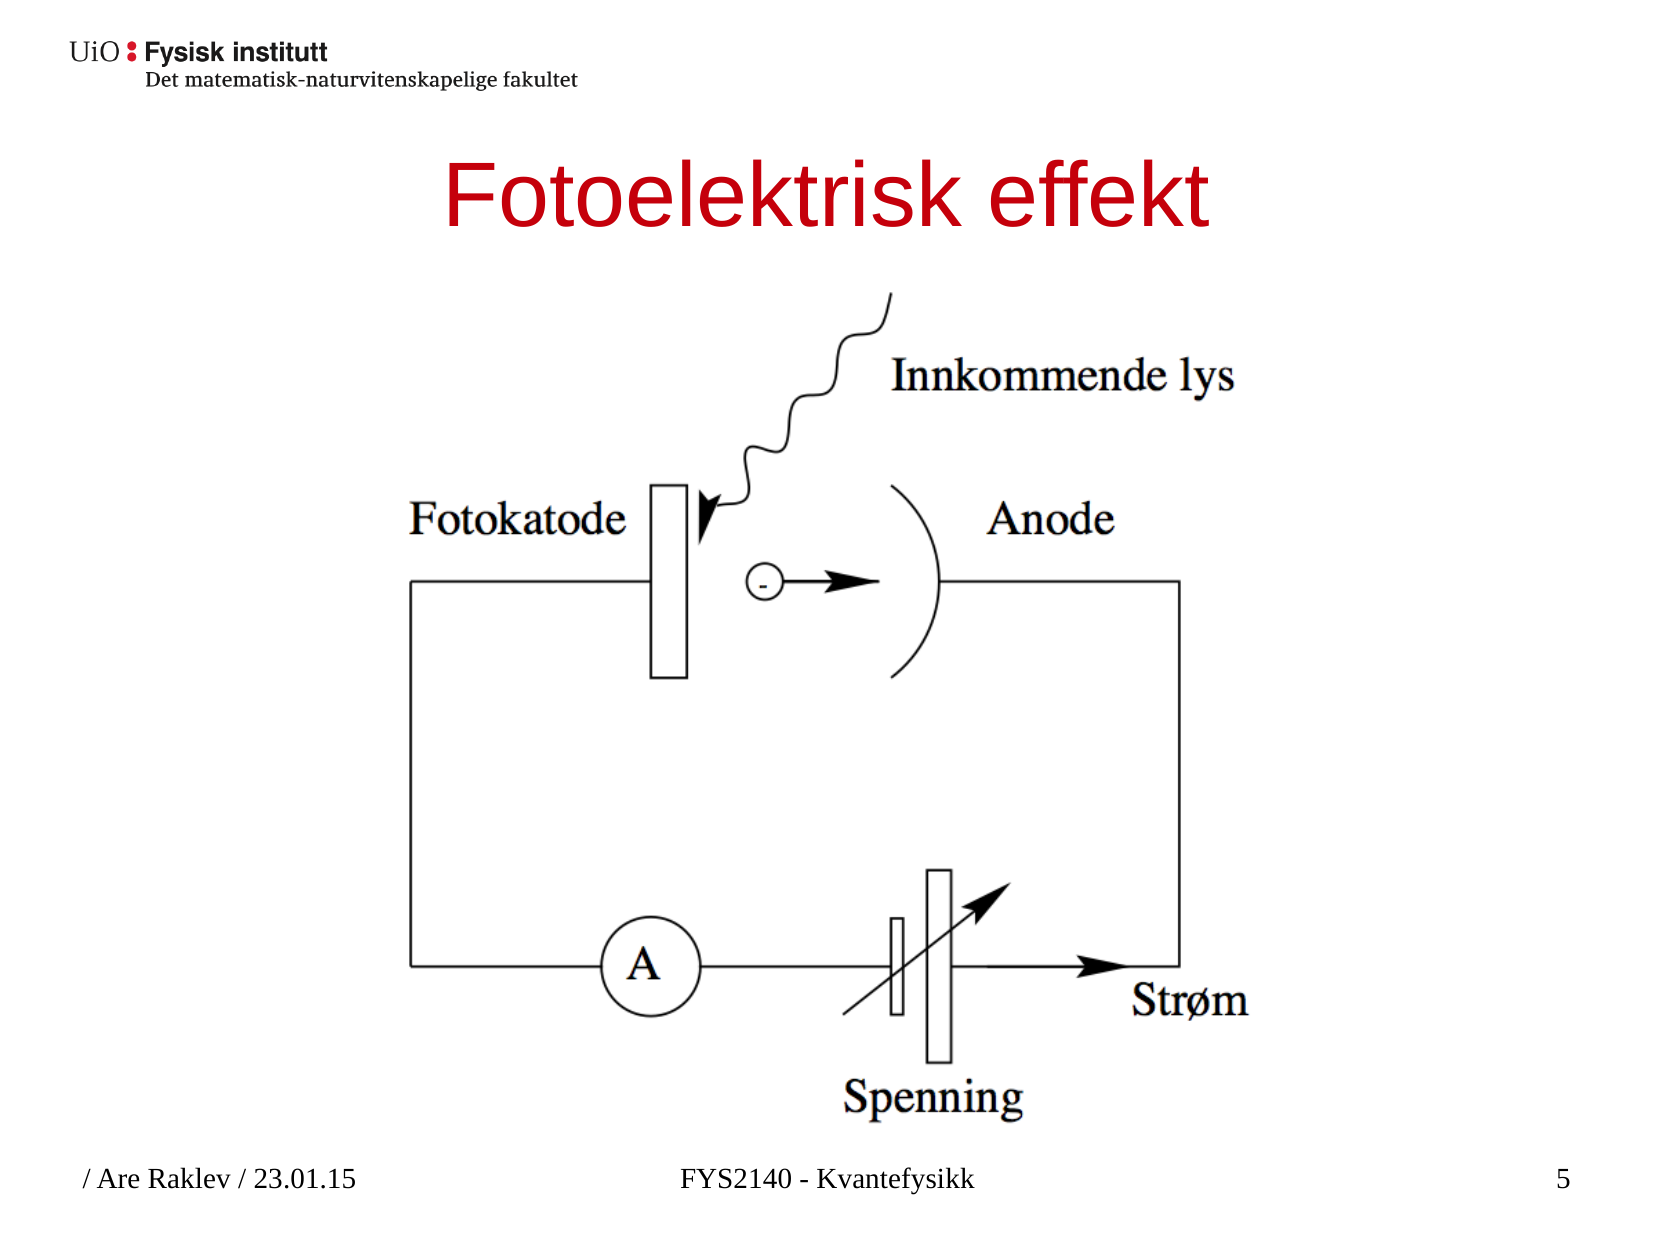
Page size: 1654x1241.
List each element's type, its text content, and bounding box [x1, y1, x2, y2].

title Fotoelektrisk effekt [82, 90, 1571, 298]
picture [335, 280, 1348, 1144]
picture [68, 37, 581, 93]
